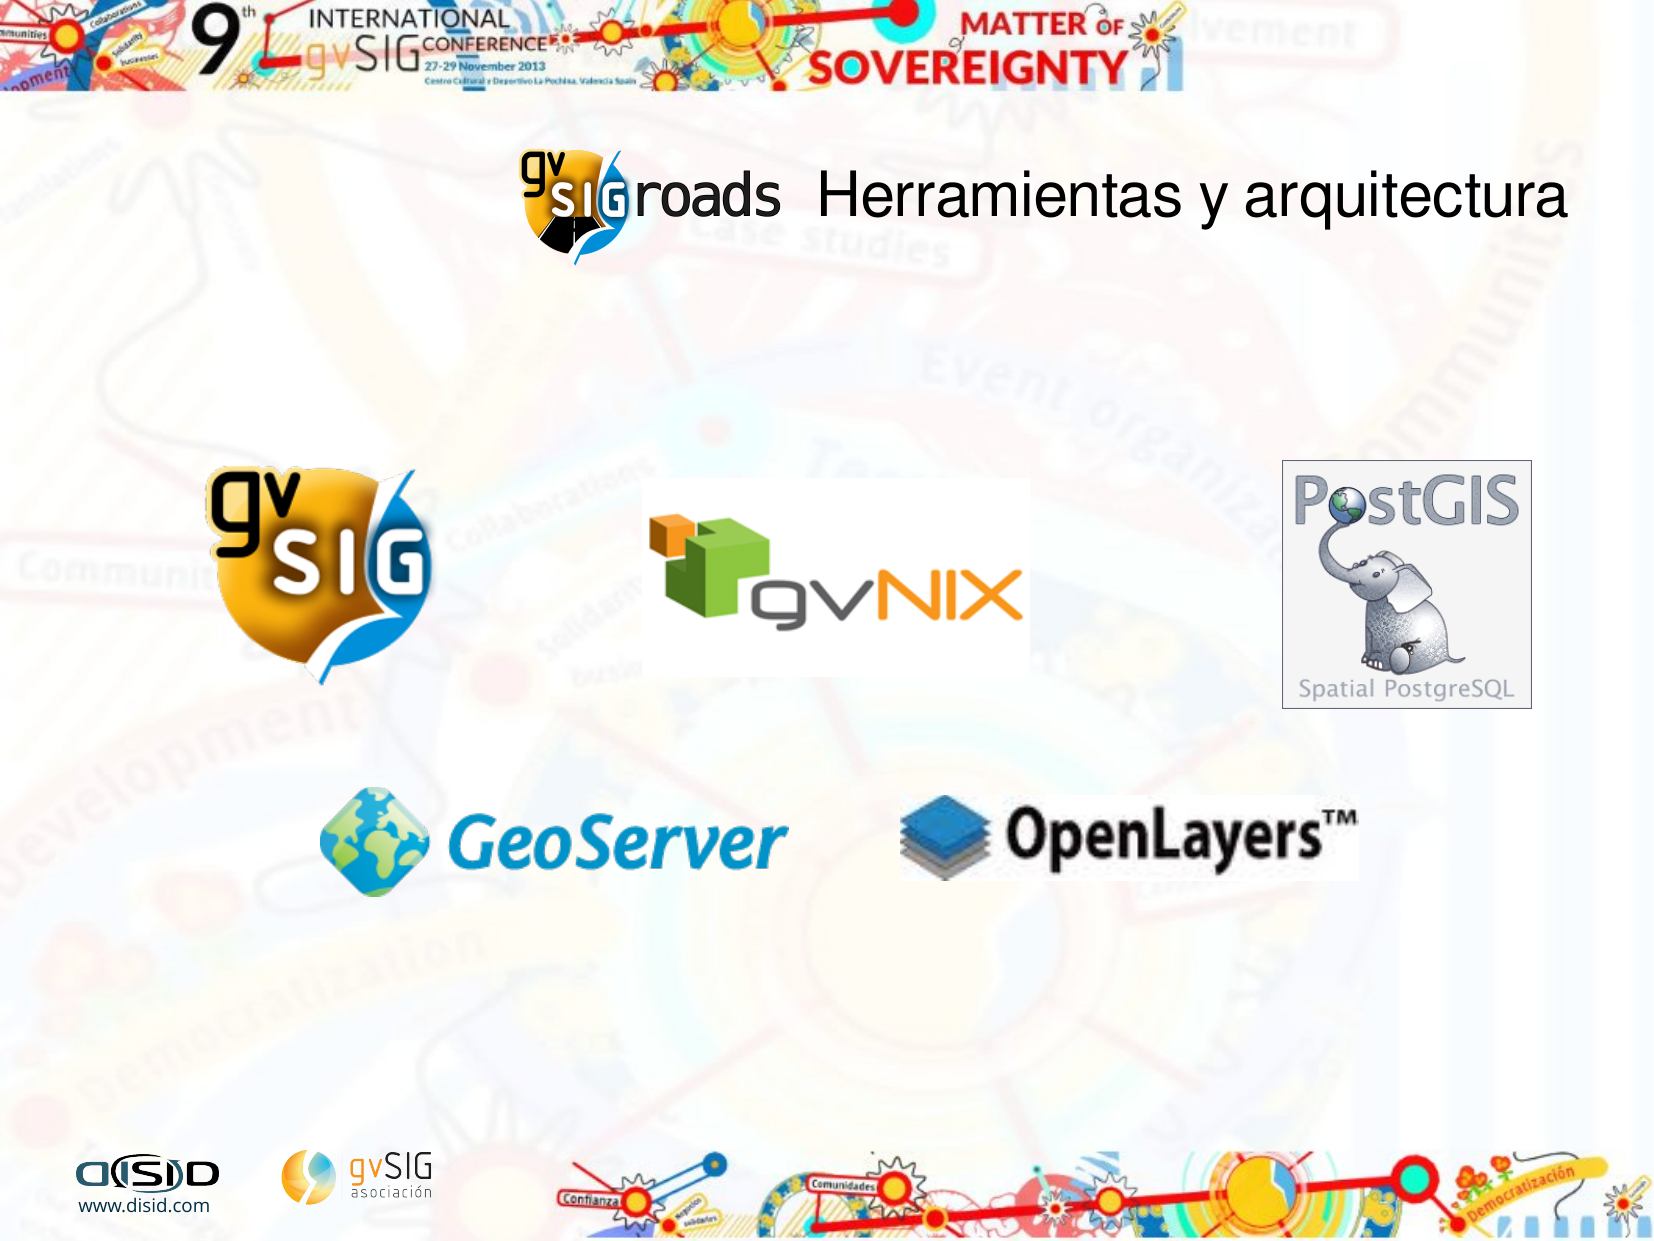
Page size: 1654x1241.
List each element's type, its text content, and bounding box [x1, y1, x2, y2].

picture [0, 0, 1654, 1241]
list [82, 290, 1570, 1010]
title Herramientas y arquitectura [82, 90, 1571, 298]
